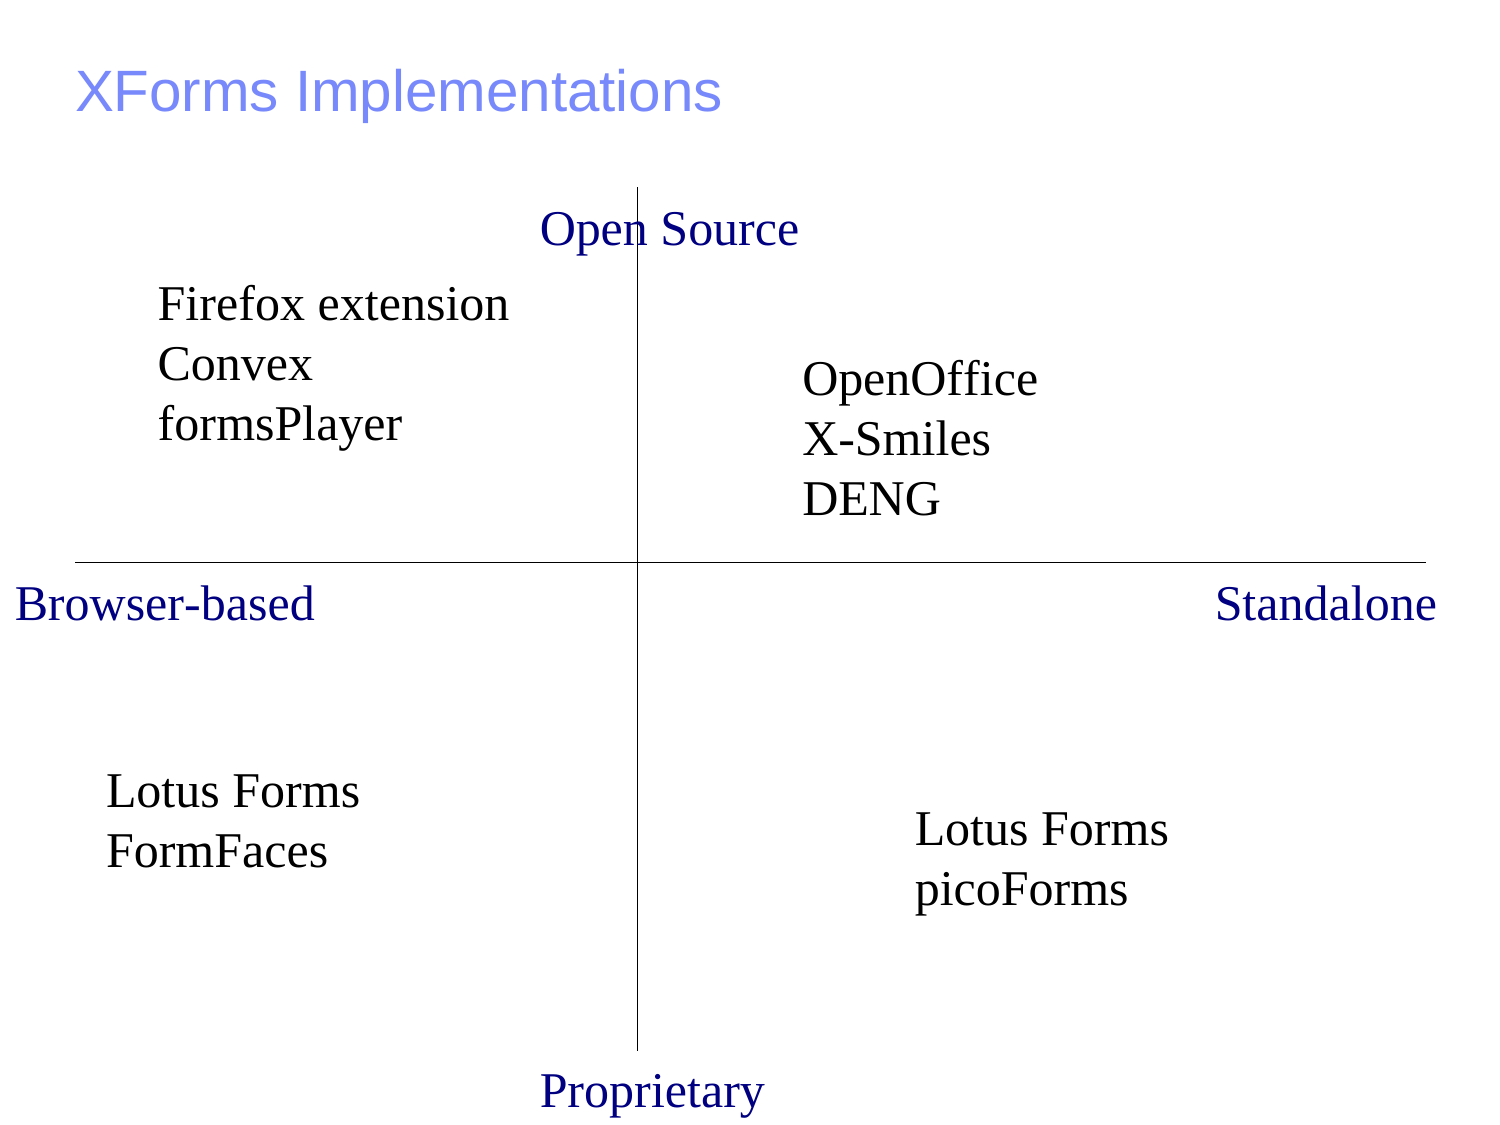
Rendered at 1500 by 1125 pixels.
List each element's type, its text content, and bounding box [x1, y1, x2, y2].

title XForms Implementations [75, 0, 1425, 188]
text_box Browser-based [0, 562, 330, 638]
text_box Lotus Forms FormFaces [91, 750, 376, 885]
text_box Standalone [1200, 562, 1453, 638]
text_box Proprietary [525, 1050, 781, 1125]
text_box Open Source [525, 187, 815, 263]
text_box OpenOffice X-Smiles DENG [787, 337, 1053, 533]
text_box Firefox extension Convex formsPlayer [142, 262, 525, 458]
text_box Lotus Forms picoForms [900, 787, 1184, 923]
